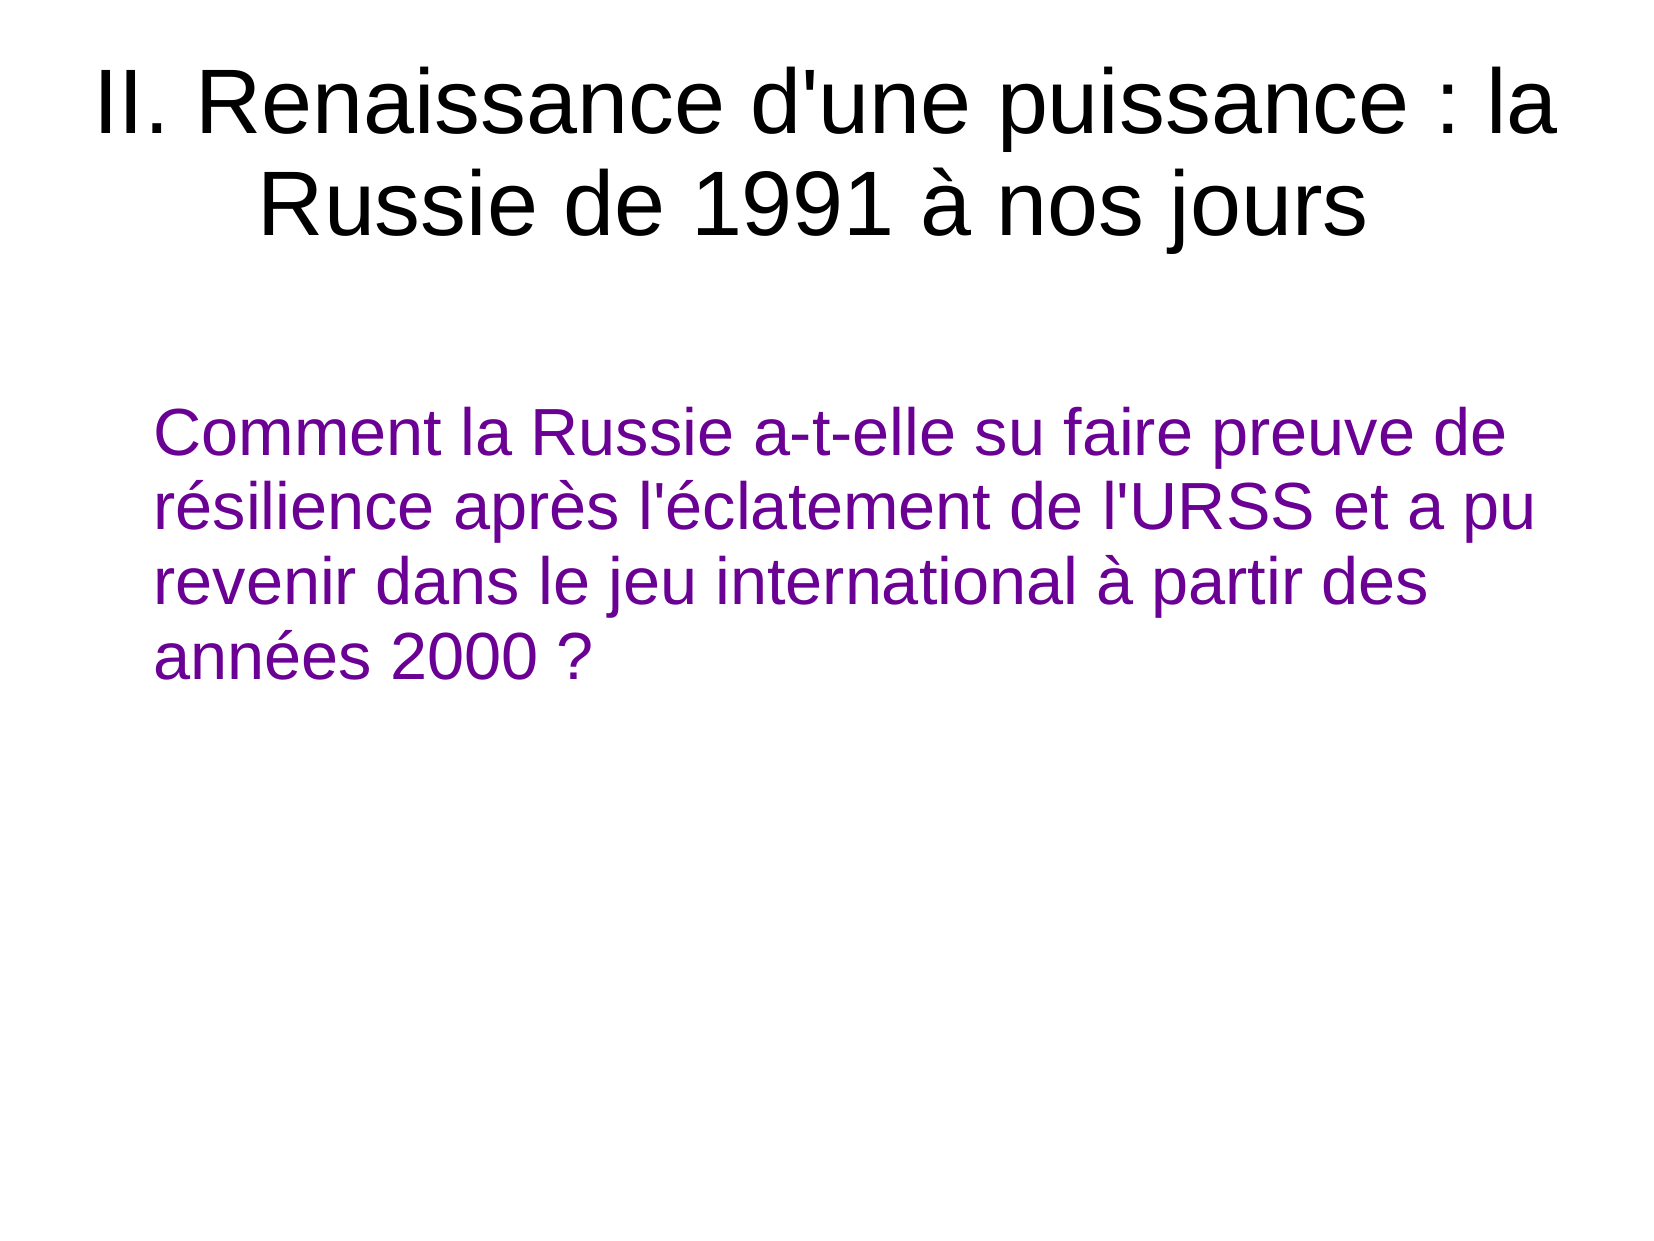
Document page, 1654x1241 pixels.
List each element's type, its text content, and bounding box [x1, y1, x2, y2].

title II. Renaissance d'une puissance : la Russie de 1991 à nos jours [82, 49, 1571, 257]
list Comment la Russie a-t-elle su faire preuve de résilience après l'éclatement de l'URSS et a pu revenir dans le jeu international à partir des années 2000 ? [82, 290, 1571, 1109]
